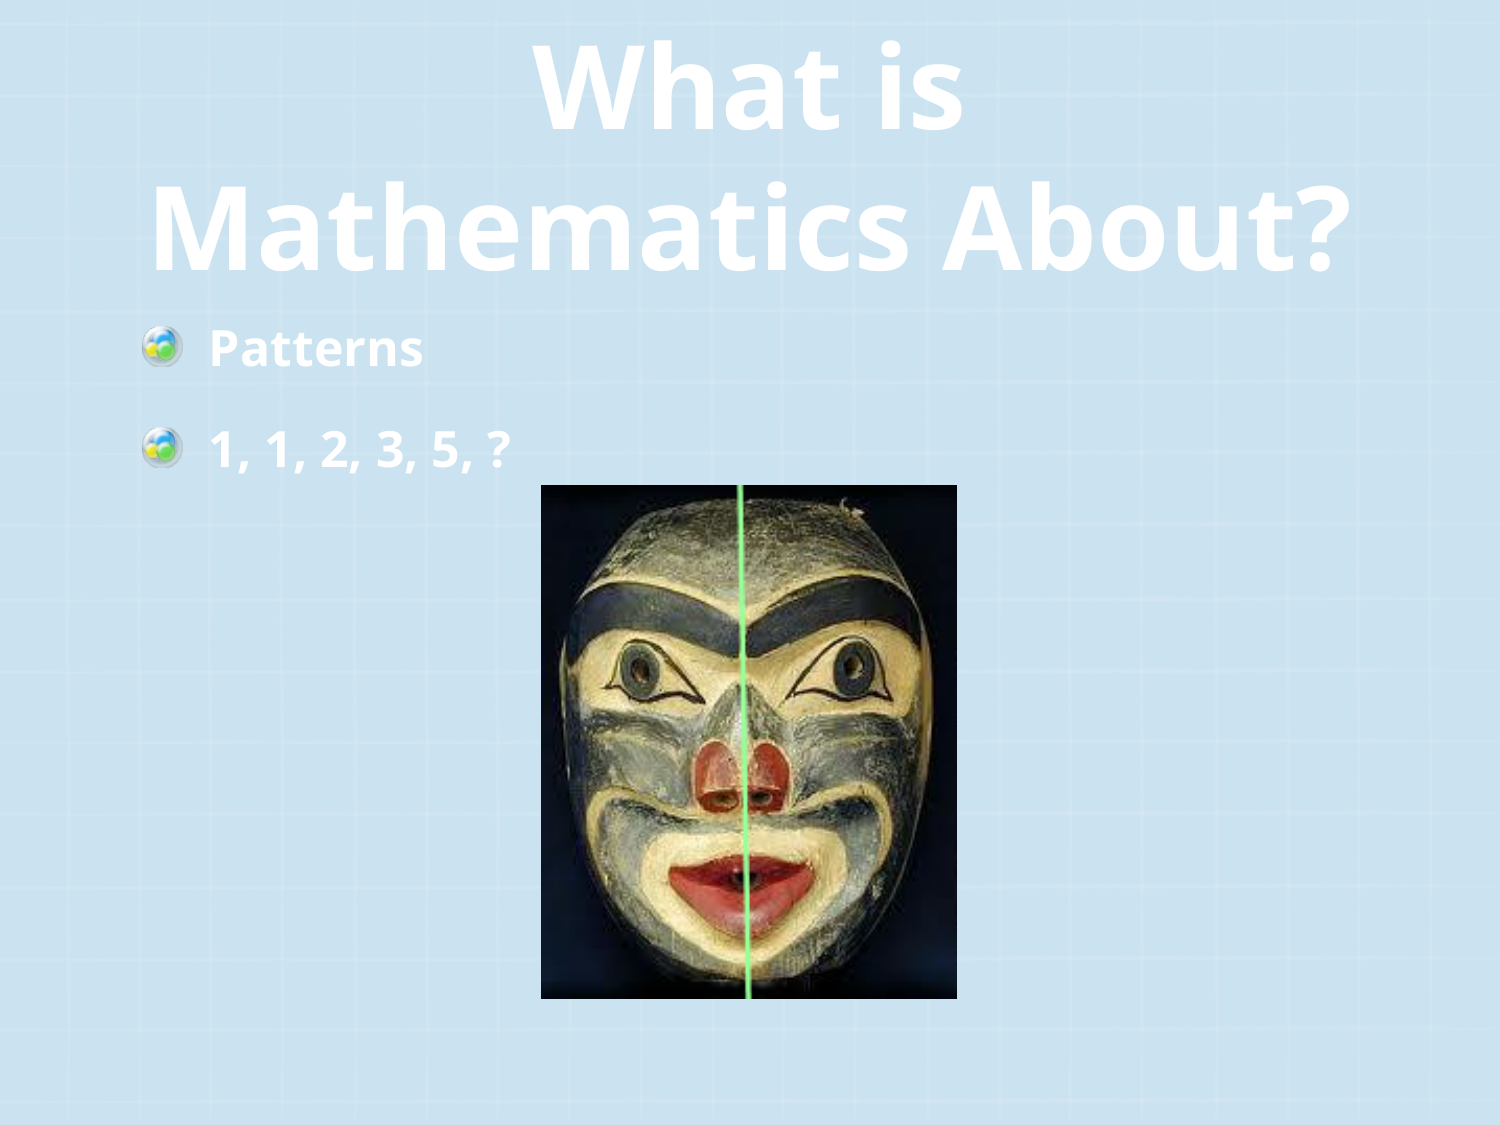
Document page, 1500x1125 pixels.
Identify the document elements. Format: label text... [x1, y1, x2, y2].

title What is Mathematics About? [127, 17, 1372, 289]
picture [0, 0, 1500, 1125]
list Patterns 1, 1, 2, 3, 5, ? [127, 308, 1372, 958]
